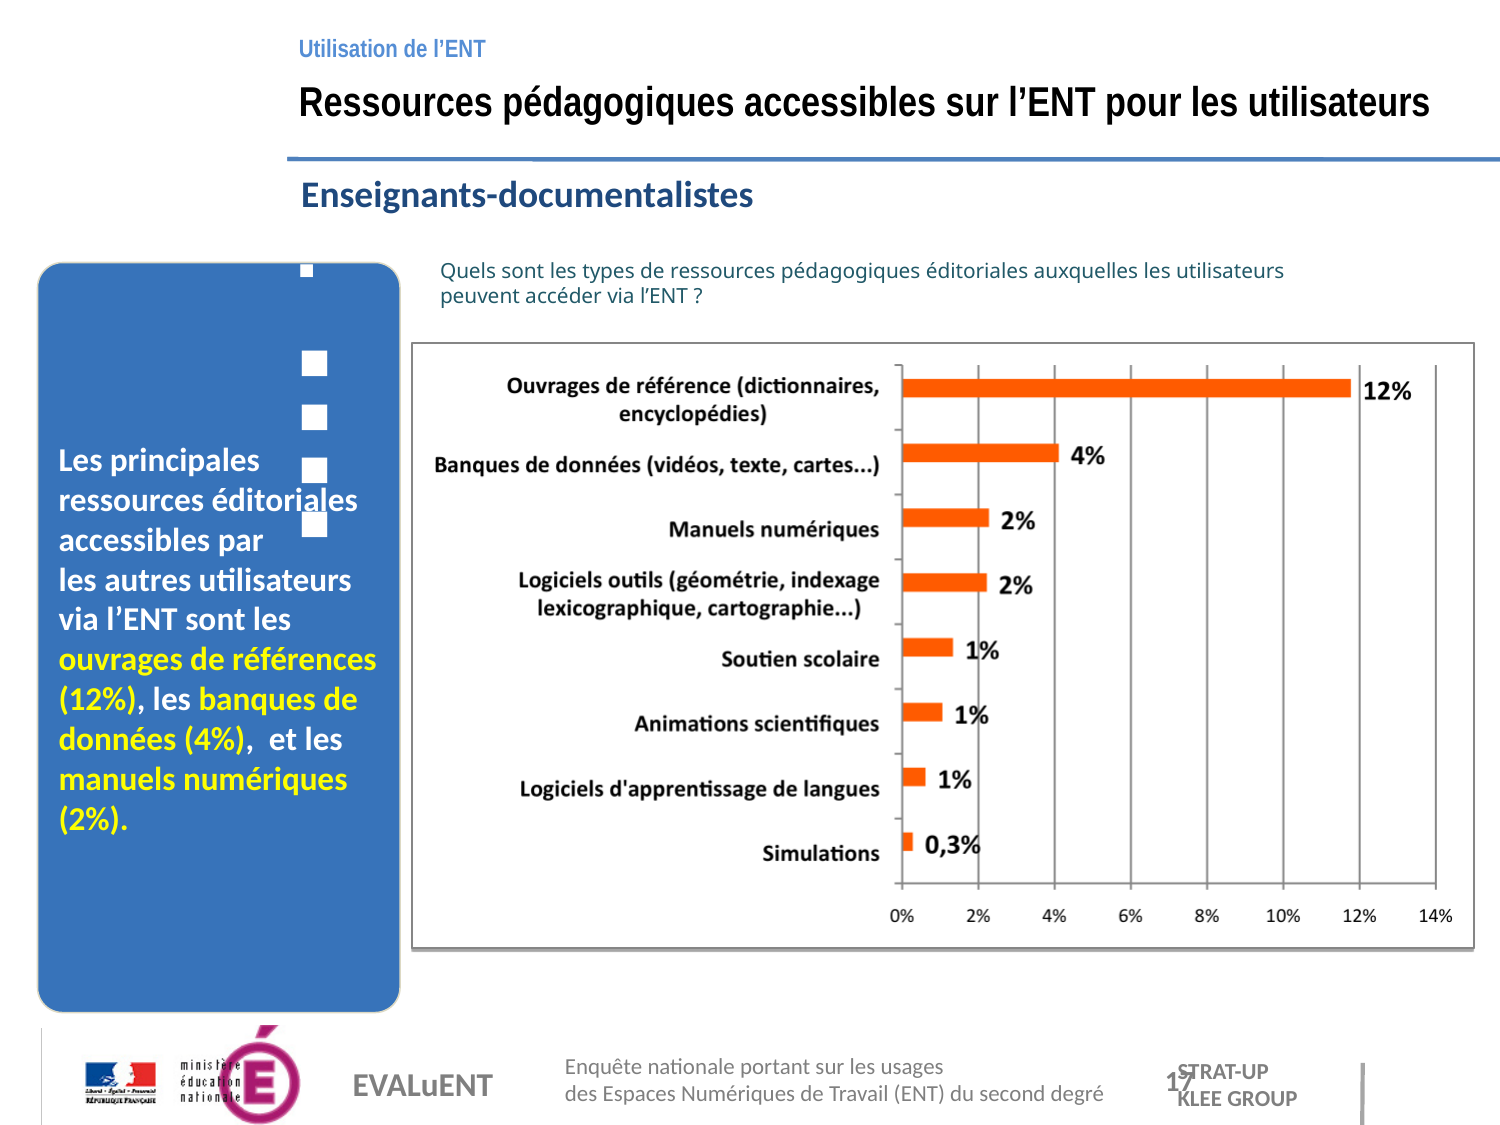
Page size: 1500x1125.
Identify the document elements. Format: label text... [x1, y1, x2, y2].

text_box Quels sont les types de ressources pédagogiques éditoriales auxquelles les utilisateurs peuvent accéder via l’ENT ? [425, 249, 1500, 319]
text_box Utilisation de l’ENT Ressources pédagogiques accessibles sur l’ENT pour les utilisateurs [284, 25, 1455, 100]
text_box Enseignants-documentalistes [286, 162, 774, 224]
text_box [1074, 1050, 1426, 1110]
text_box Les principales ressources éditoriales accessibles par les autres utilisateurs via l’ENT sont les ouvrages de références (12%), les banques de données (4%), et les manuels numériques (2%). [37, 262, 401, 1013]
picture [410, 341, 1476, 951]
